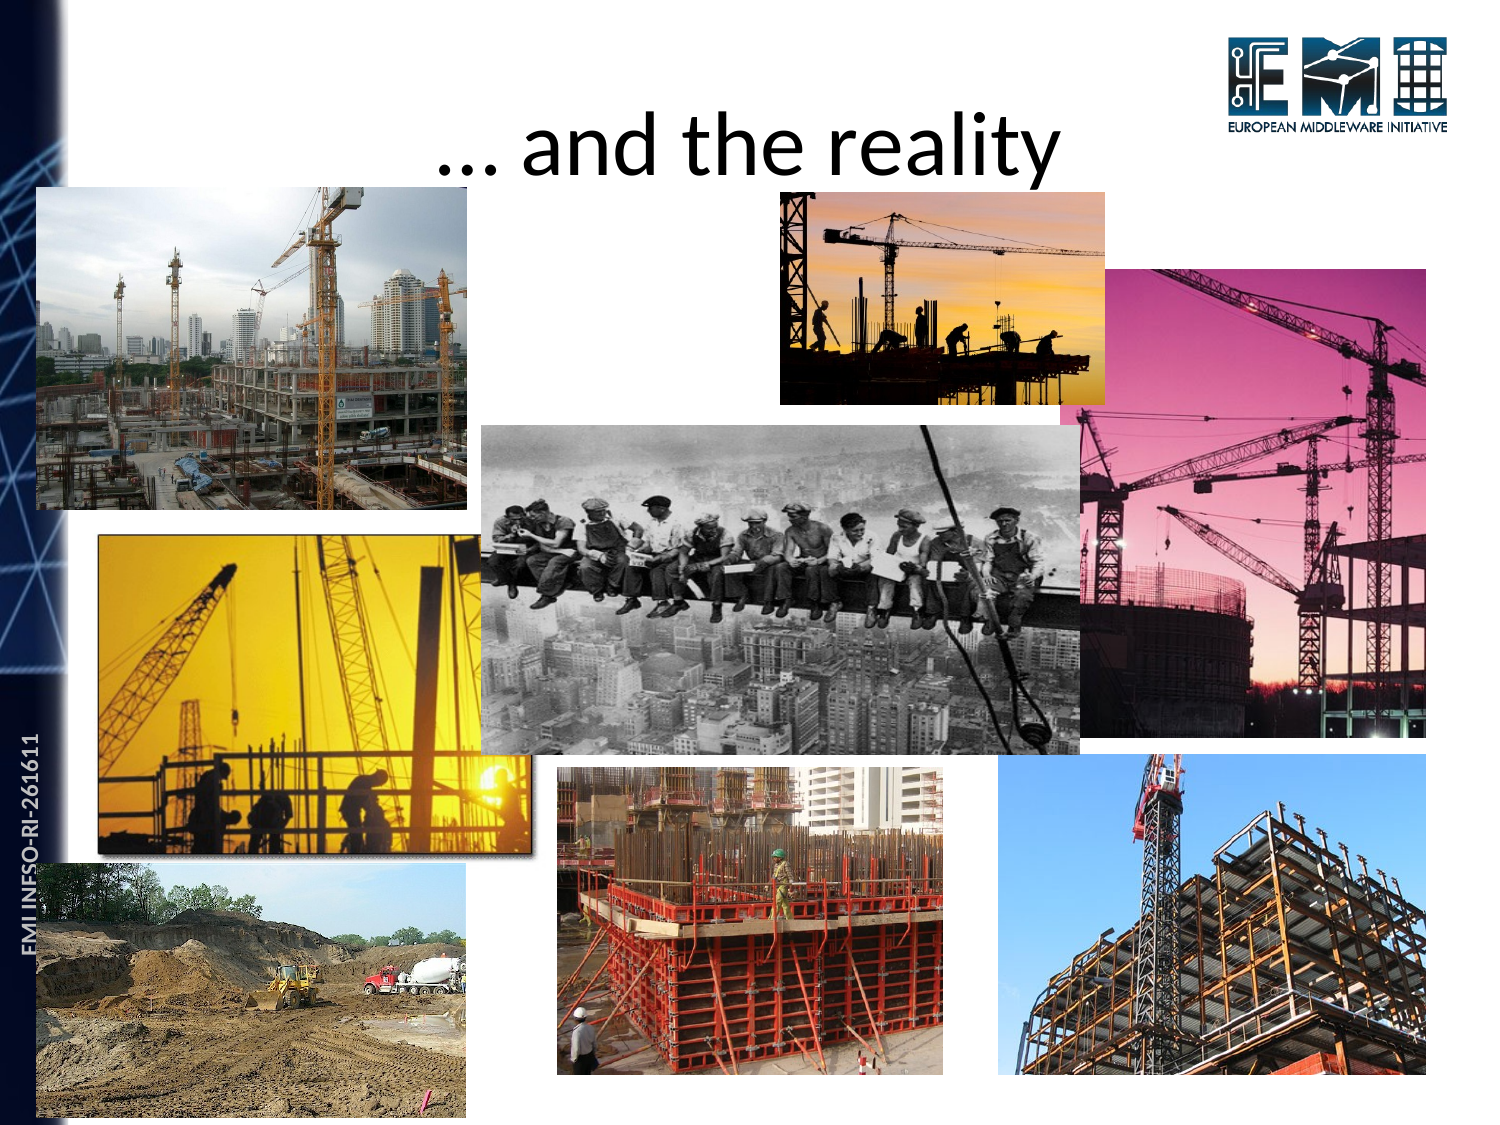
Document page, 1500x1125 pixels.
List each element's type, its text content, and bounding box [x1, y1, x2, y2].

picture [557, 767, 943, 1075]
picture [998, 754, 1426, 1075]
picture [0, 0, 555, 1125]
picture [1179, 21, 1494, 153]
text_box [481, 426, 1080, 755]
title … and the reality [75, 45, 1426, 233]
picture [481, 192, 1426, 739]
